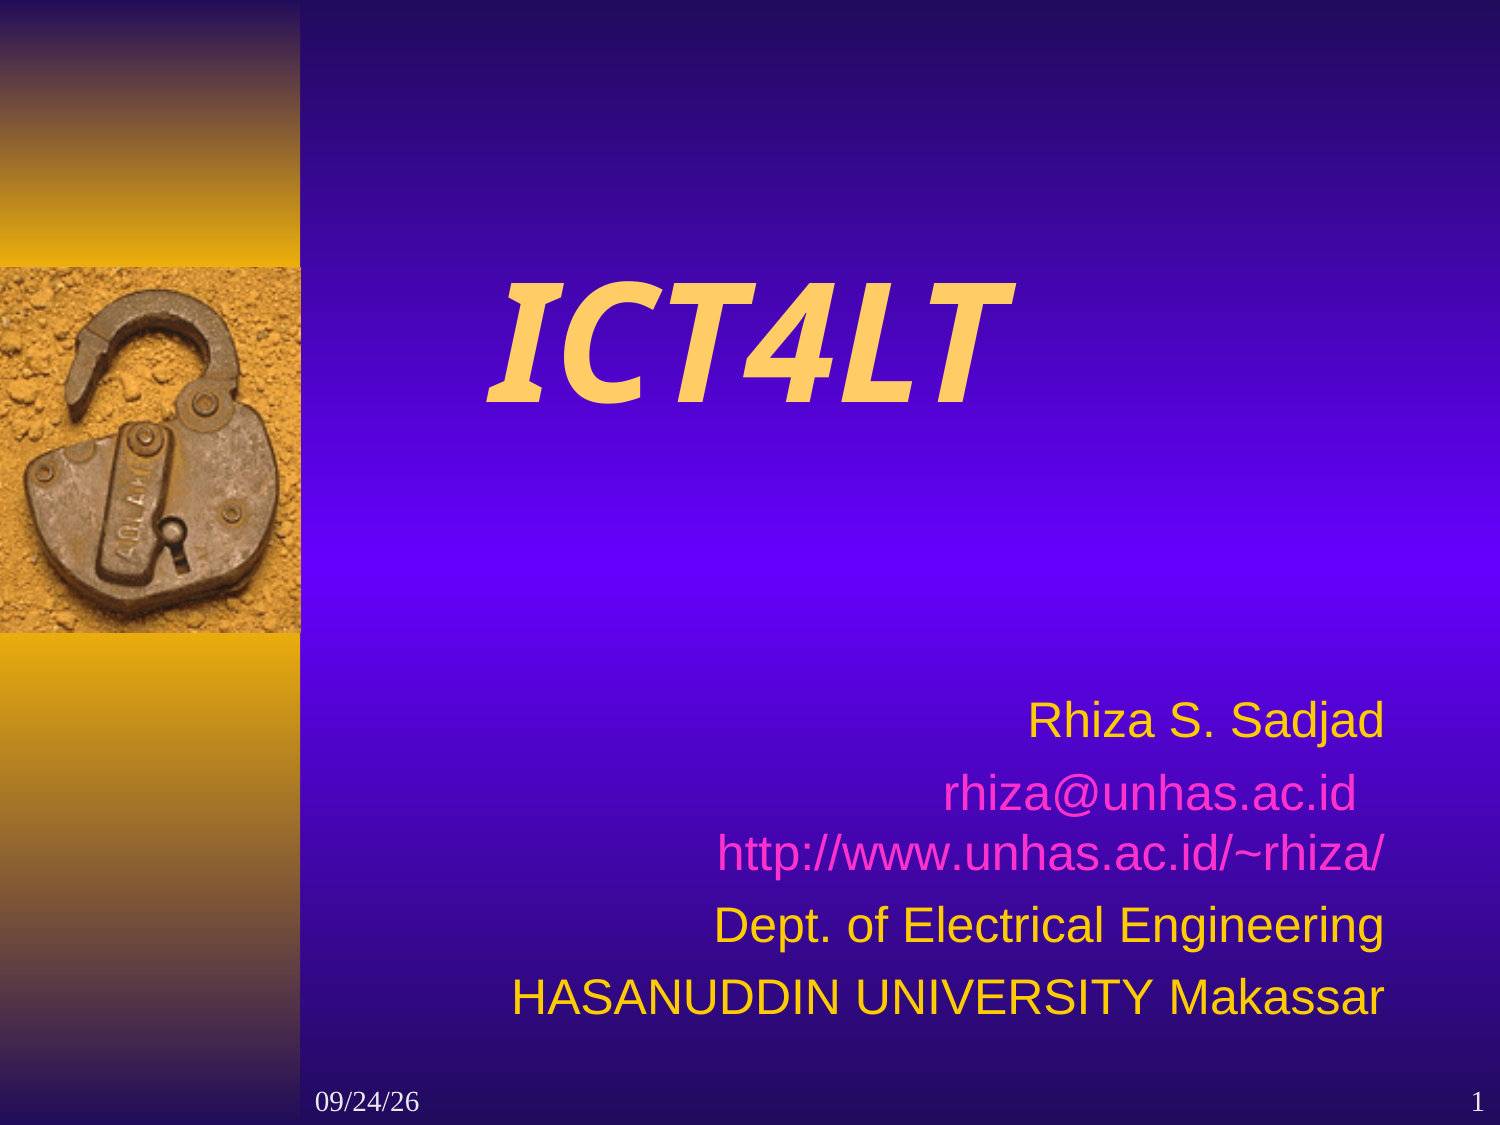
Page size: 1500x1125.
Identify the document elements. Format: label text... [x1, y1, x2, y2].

title ICT4LT [450, 212, 1338, 463]
picture [0, 267, 301, 633]
text_box Rhiza S. Sadjad rhiza@unhas.ac.id http://www.unhas.ac.id/~rhiza/ Dept. of Electrical Engineering HASANUDDIN UNIVERSITY Makassar [350, 712, 1401, 1000]
